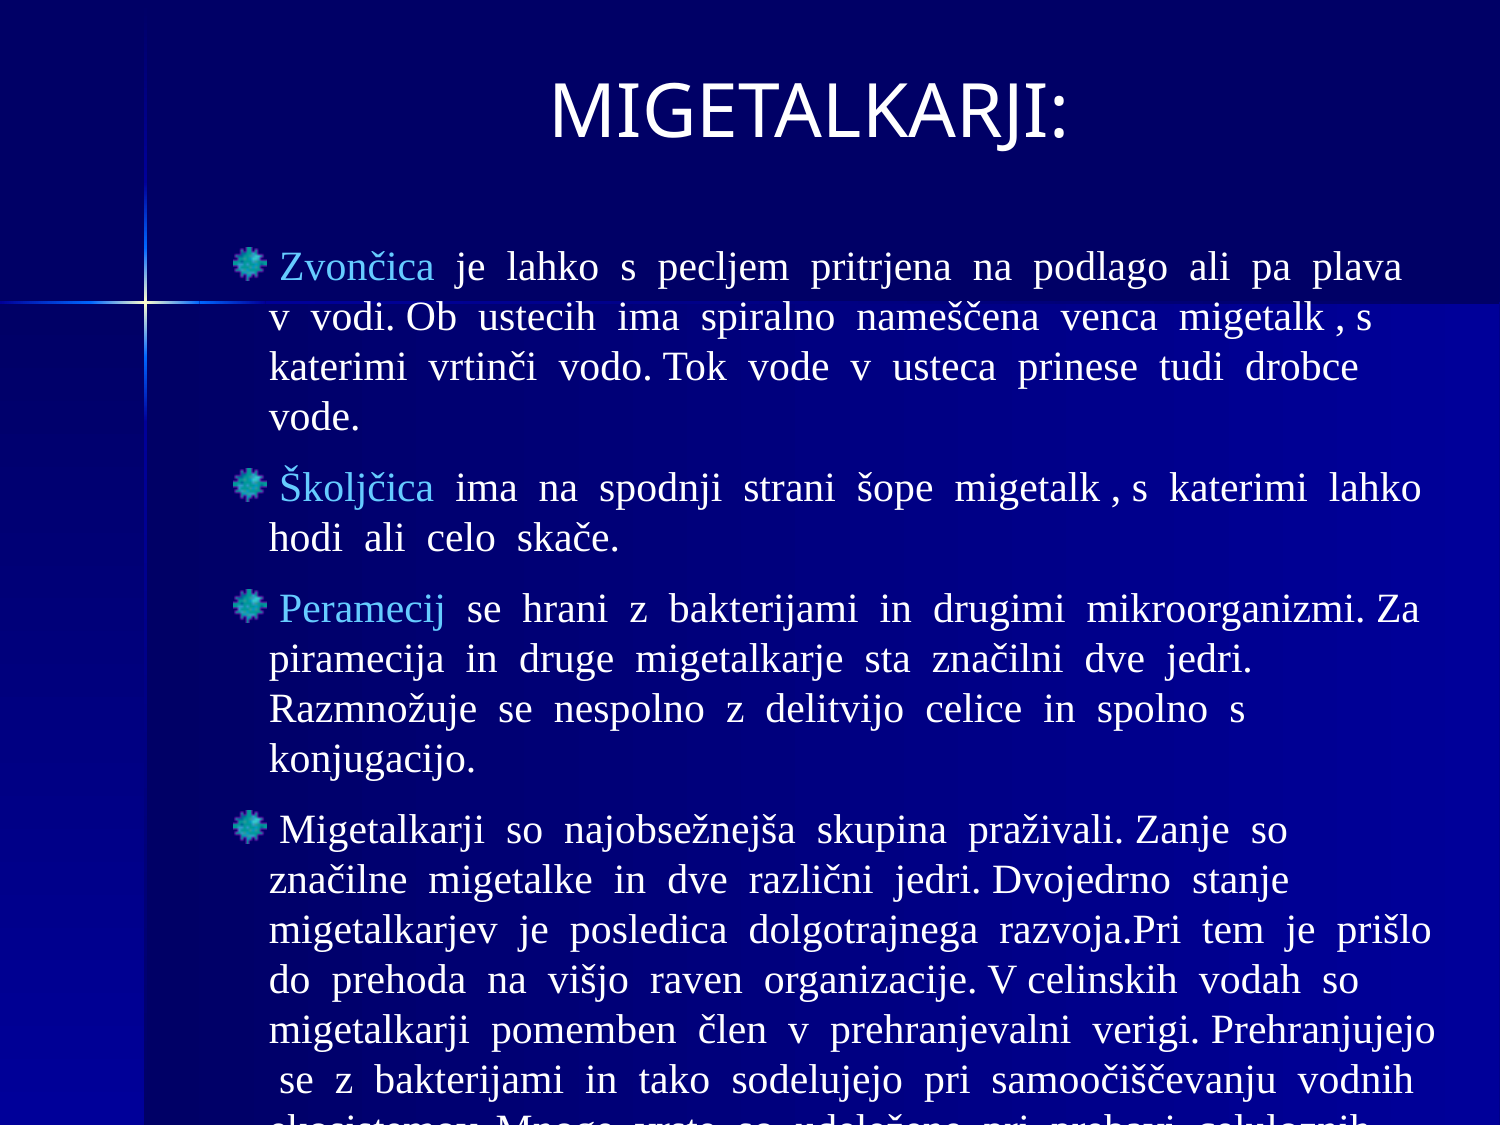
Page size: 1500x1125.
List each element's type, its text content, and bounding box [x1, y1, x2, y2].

text_box Zvončica je lahko s pecljem pritrjena na podlago ali pa plava v vodi. Ob ustecih ima spiralno nameščena venca migetalk , s katerimi vrtinči vodo. Tok vode v usteca prinese tudi drobce vode. Školjčica ima na spodnji strani šope migetalk , s katerimi lahko hodi ali celo skače. Peramecij se hrani z bakterijami in drugimi mikroorganizmi. Za piramecija in druge migetalkarje sta značilni dve jedri. Razmnožuje se nespolno z delitvijo celice in spolno s konjugacijo. Migetalkarji so najobsežnejša skupina praživali. Zanje so značilne migetalke in dve različni jedri. Dvojedrno stanje migetalkarjev je posledica dolgotrajnega razvoja.Pri tem je prišlo do prehoda na višjo raven organizacije. V celinskih vodah so migetalkarji pomemben člen v prehranjevalni verigi. Prehranjujejo se z bakterijami in tako sodelujejo pri samoočiščevanju vodnih ekosistemov. Mnoge vrste so udeležene pri prebavi celuloznih vlaken v prebavilih goveda in ovc. [218, 231, 1459, 1125]
picture [233, 247, 267, 281]
picture [233, 589, 267, 623]
picture [233, 810, 267, 844]
text_box MIGETALKARJI: [490, 54, 1129, 161]
picture [233, 468, 267, 502]
